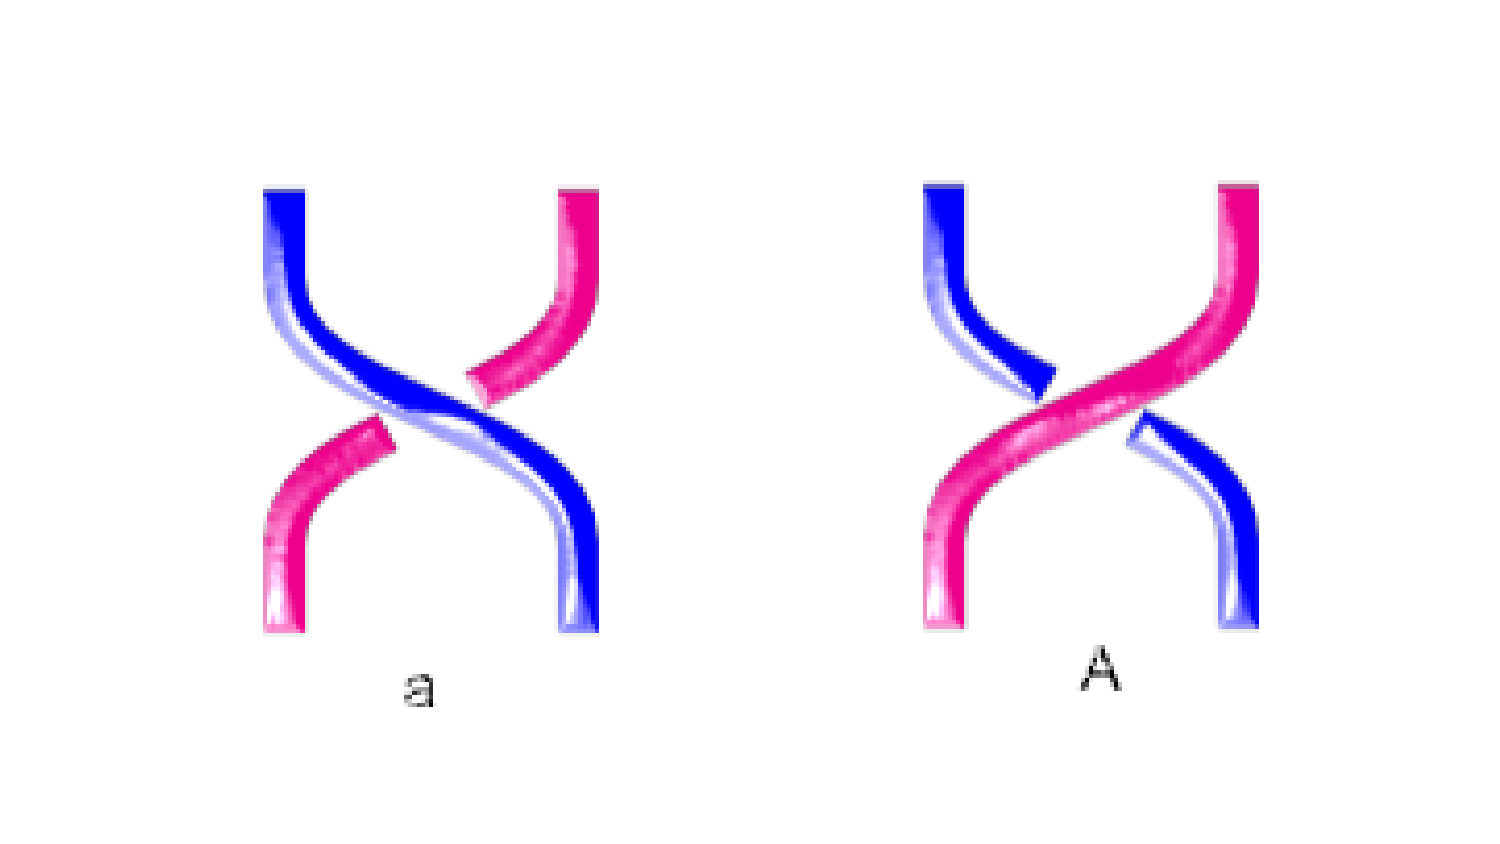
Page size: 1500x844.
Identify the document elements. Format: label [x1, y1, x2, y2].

picture [222, 131, 1301, 713]
